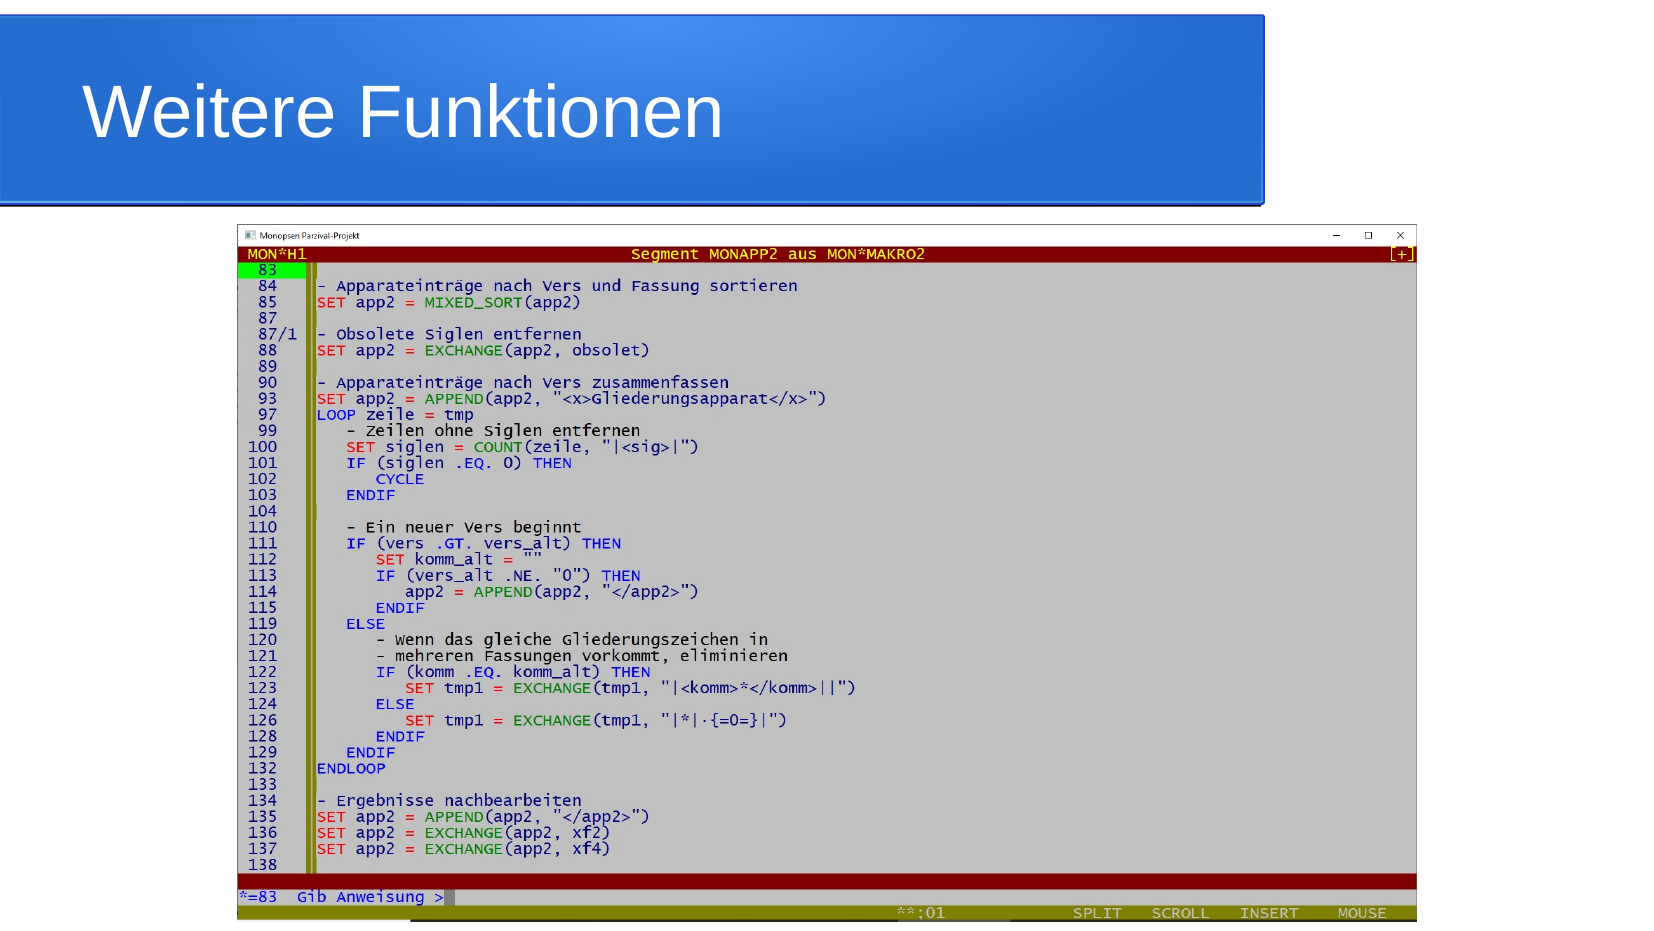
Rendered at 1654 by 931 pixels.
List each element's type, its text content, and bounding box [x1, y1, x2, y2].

picture [237, 224, 1417, 922]
title Weitere Funktionen [82, 35, 1235, 189]
